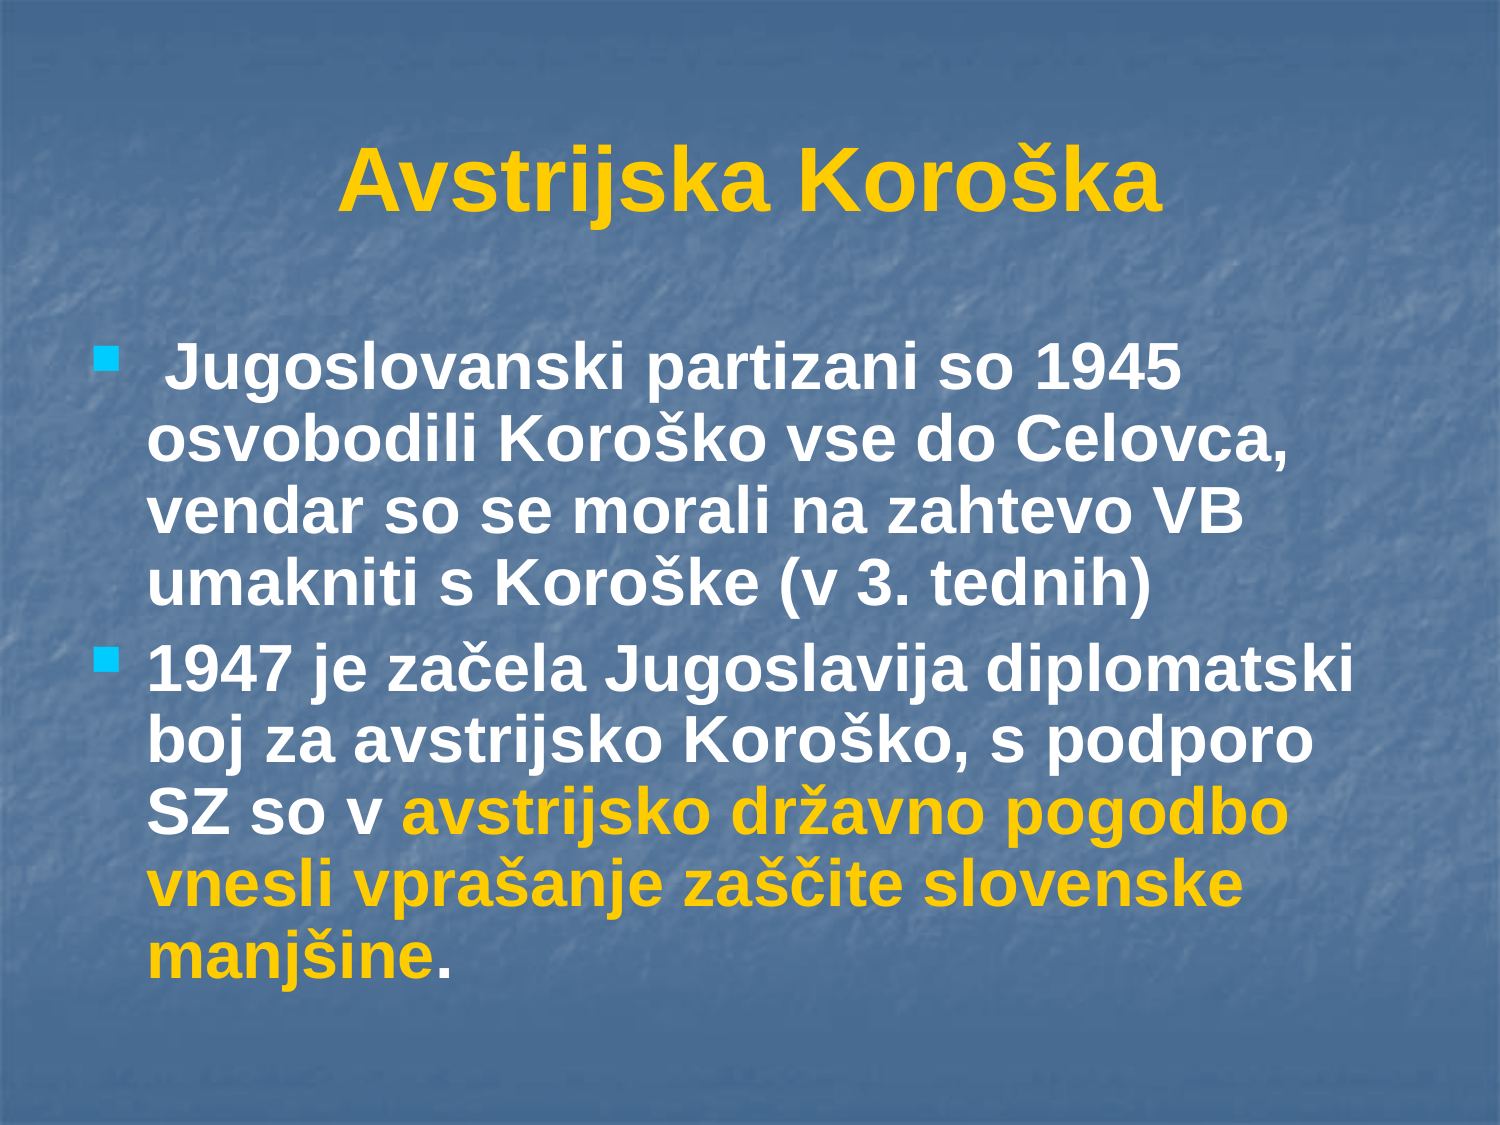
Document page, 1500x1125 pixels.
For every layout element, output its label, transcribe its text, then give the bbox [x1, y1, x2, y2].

picture [0, 0, 1500, 1125]
title Avstrijska Koroška [75, 62, 1425, 288]
list Jugoslovanski partizani so 1945 osvobodili Koroško vse do Celovca, vendar so se morali na zahtevo VB umakniti s Koroške (v 3. tednih) 1947 je začela Jugoslavija diplomatski boj za avstrijsko Koroško, s podporo SZ so v avstrijsko državno pogodbo vnesli vprašanje zaščite slovenske manjšine. [75, 324, 1425, 1063]
